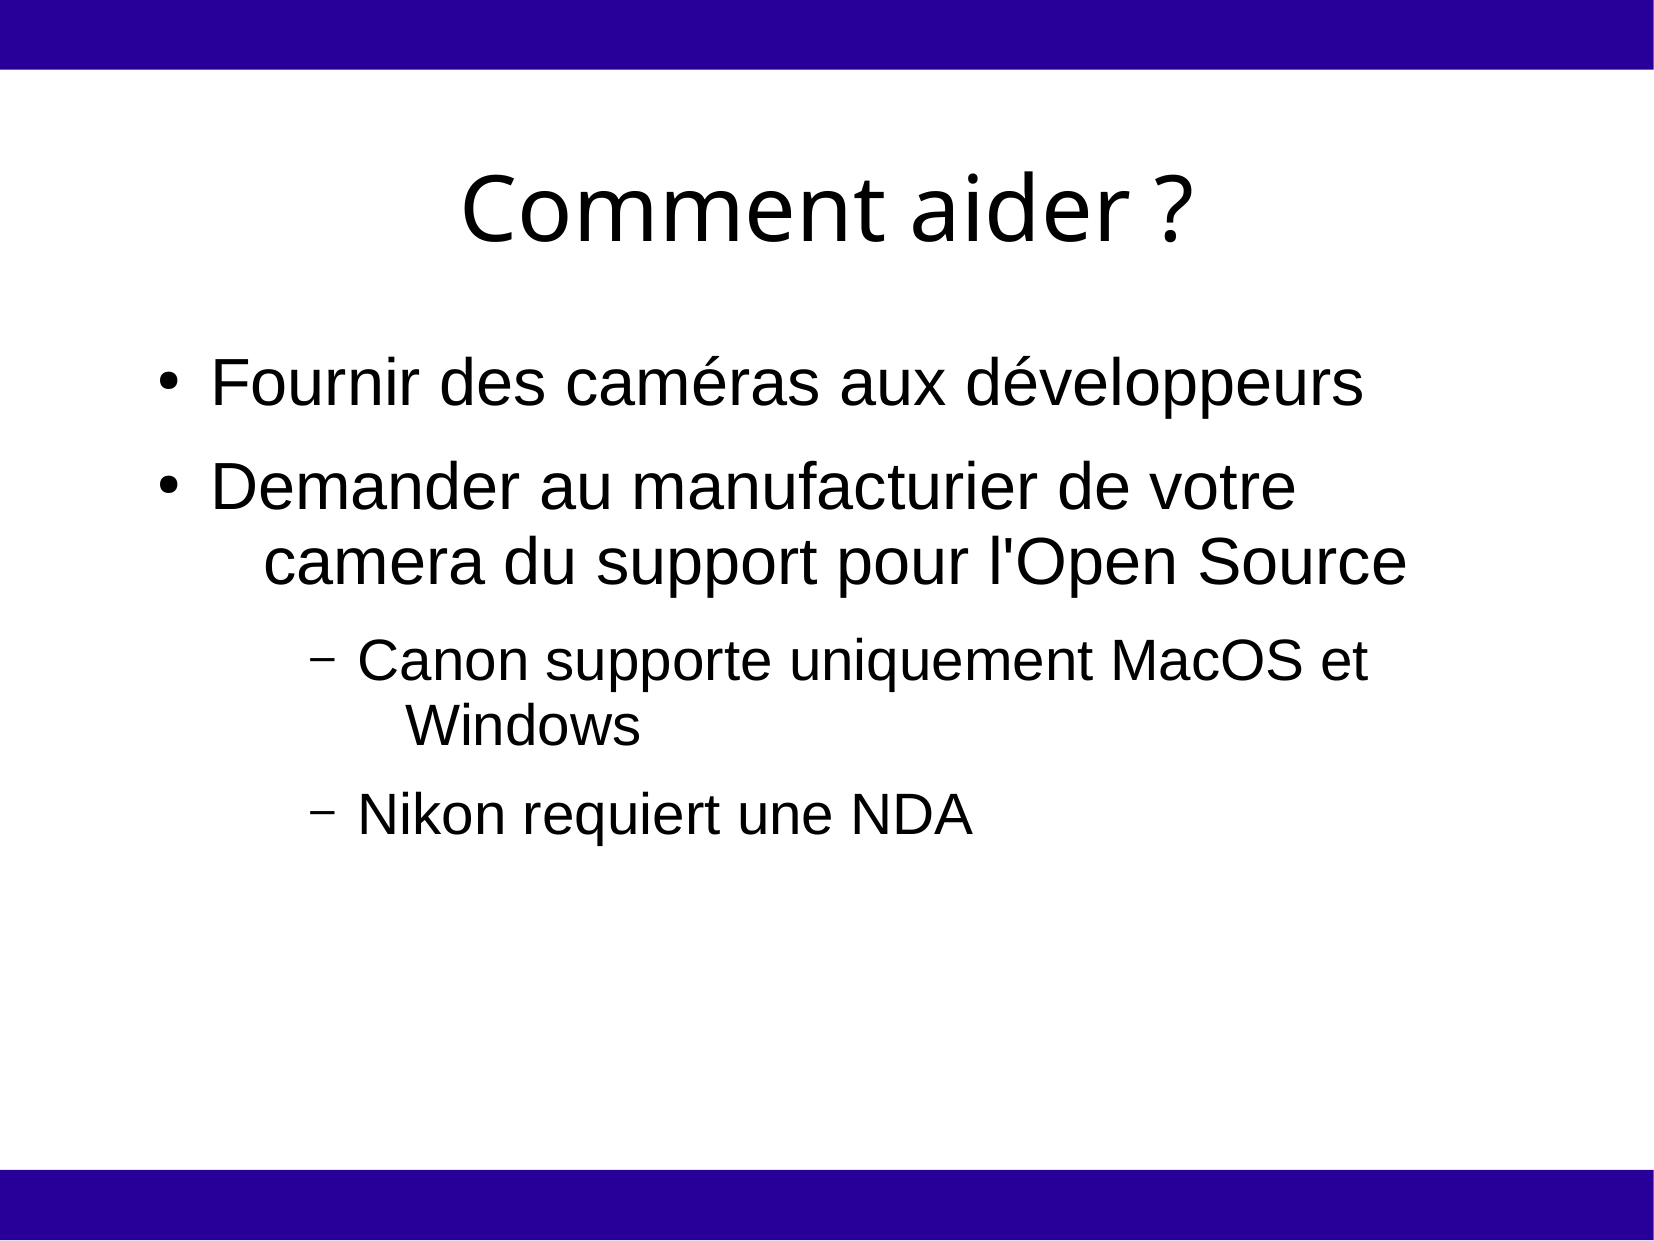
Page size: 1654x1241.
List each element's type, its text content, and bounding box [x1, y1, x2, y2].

title Comment aider ? [121, 102, 1534, 311]
list Fournir des caméras aux développeurs Demander au manufacturier de votre camera du support pour l'Open Source Canon supporte uniquement MacOS et Windows Nikon requiert une NDA [121, 344, 1534, 1127]
